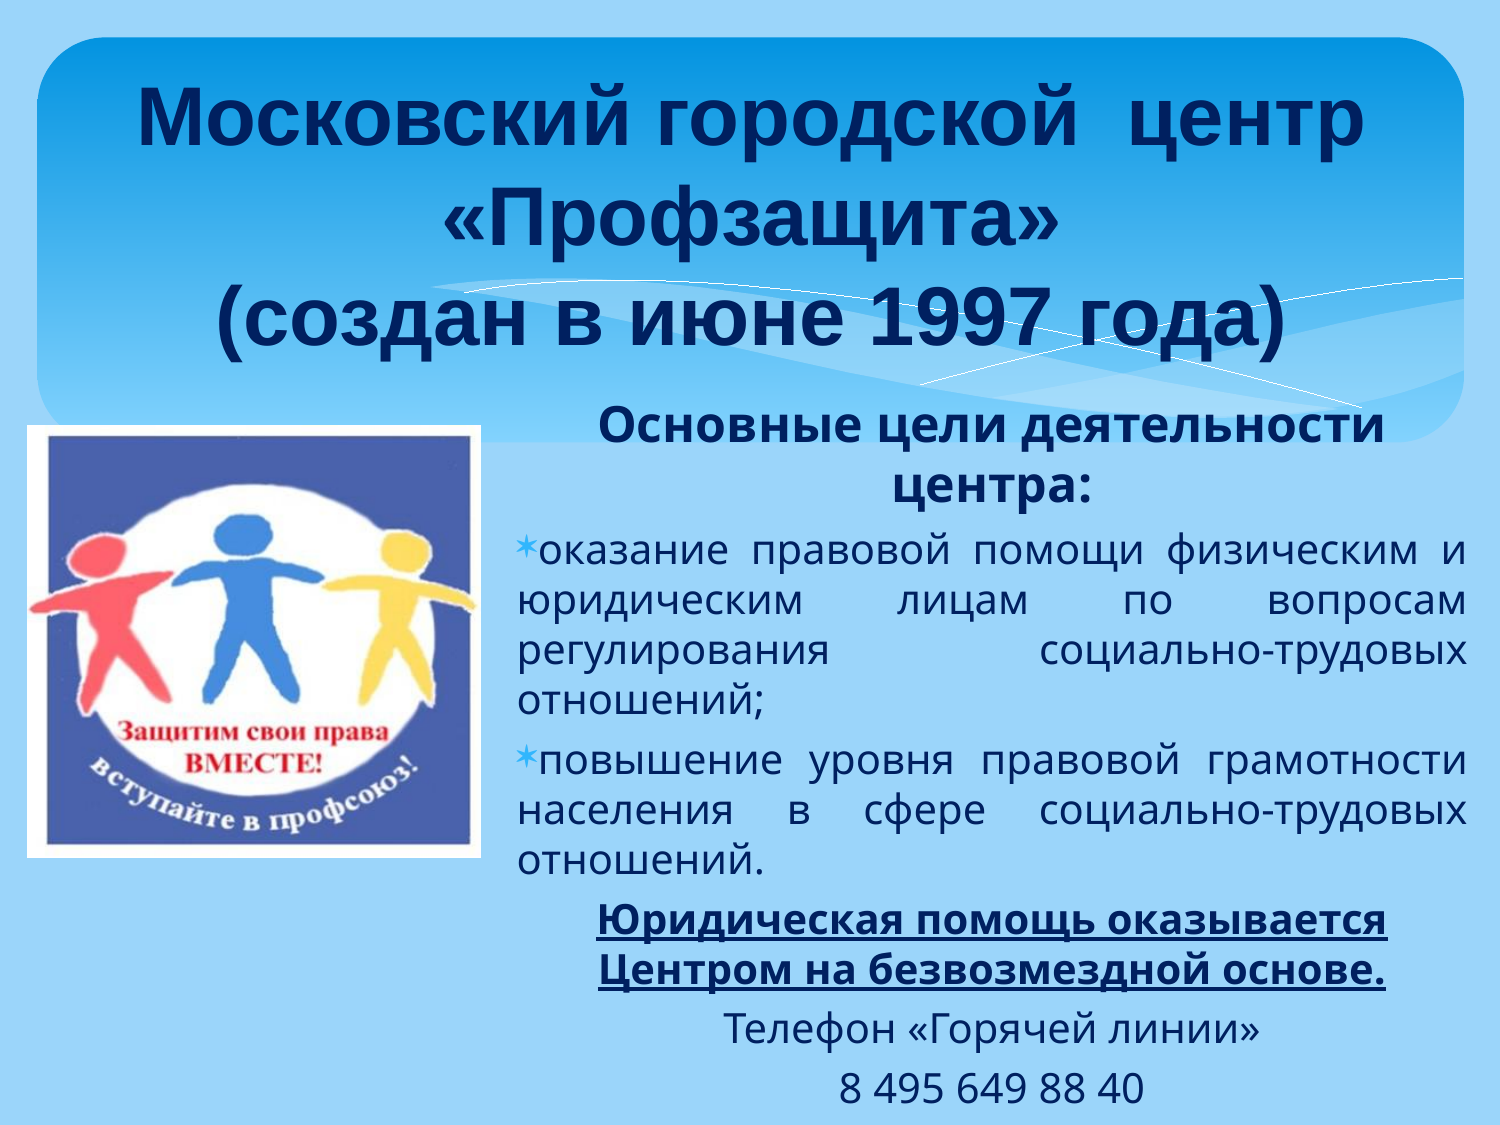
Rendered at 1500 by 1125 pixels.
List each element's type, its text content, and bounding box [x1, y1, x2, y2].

picture [27, 425, 481, 858]
list Основные цели деятельности центра: оказание правовой помощи физическим и юридическим лицам по вопросам регулирования социально-трудовых отношений; повышение уровня правовой грамотности населения в сфере социально-трудовых отношений. Юридическая помощь оказывается Центром на безвозмездной основе. Телефон «Горячей линии» 8 495 649 88 40 [501, 385, 1483, 1005]
title Московский городской центр «Профзащита» (создан в июне 1997 года) [76, 54, 1427, 261]
